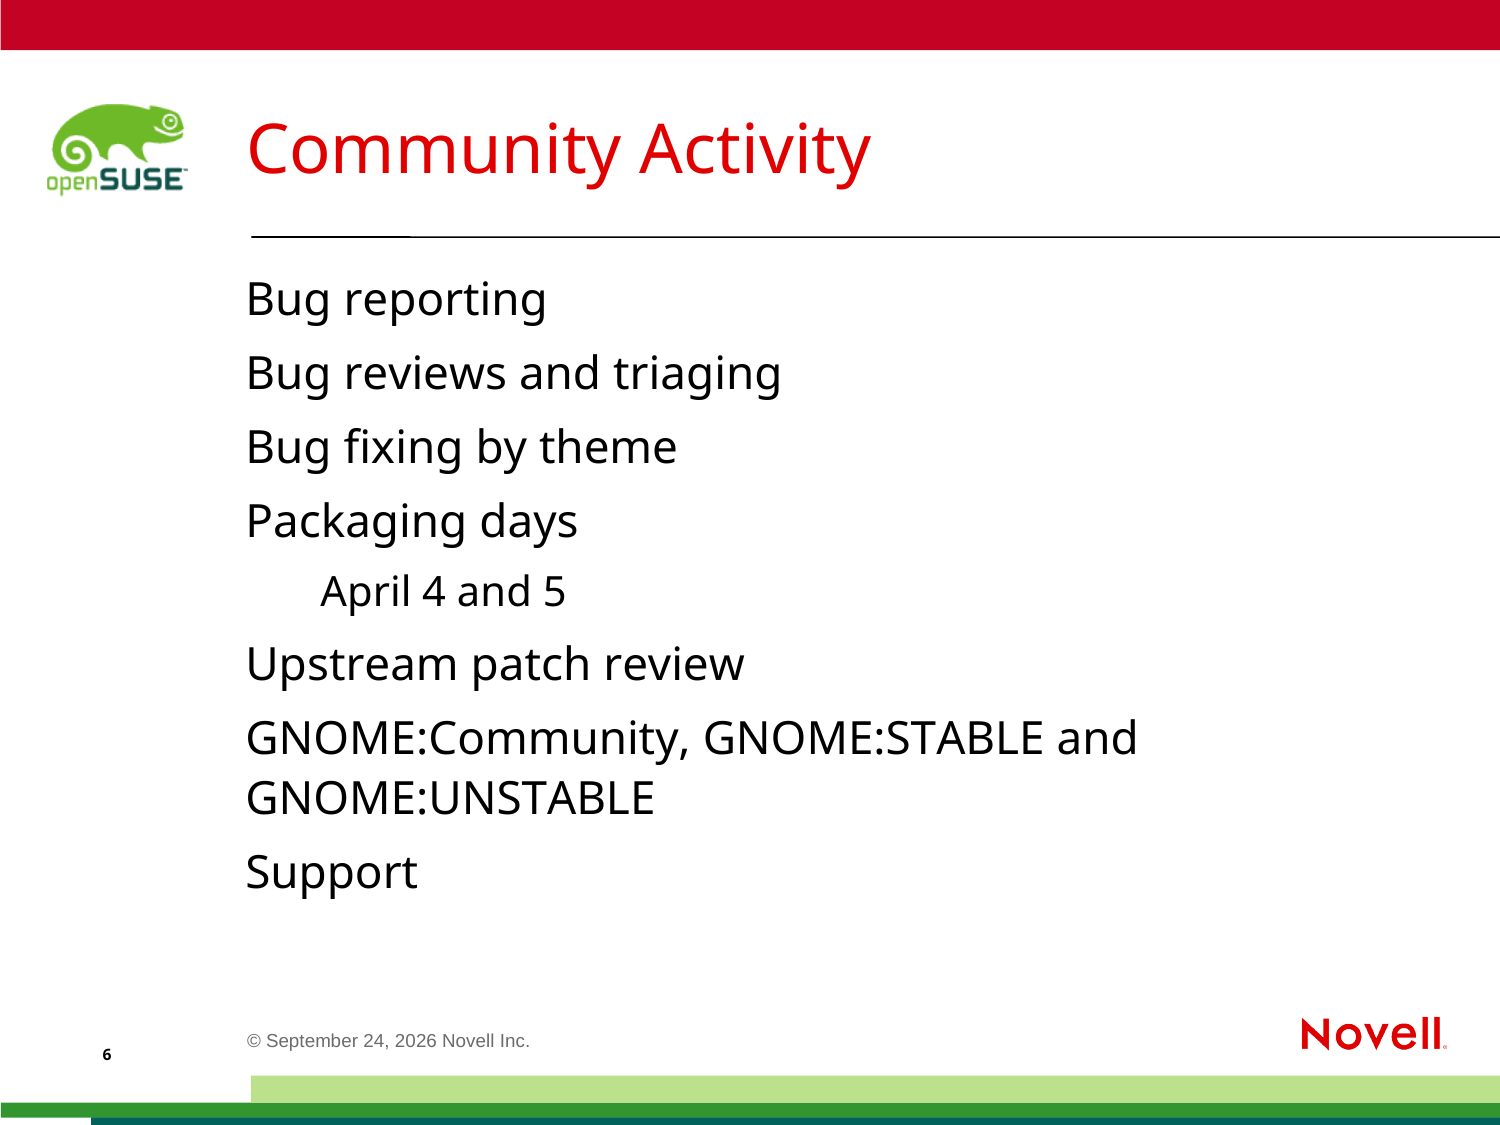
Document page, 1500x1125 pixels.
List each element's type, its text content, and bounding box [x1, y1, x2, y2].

picture [1295, 1011, 1453, 1056]
title Community Activity [246, 68, 1409, 231]
picture [47, 104, 188, 197]
list Bug reporting Bug reviews and triaging Bug fixing by theme Packaging days April 4 and 5 Upstream patch review GNOME:Community, GNOME:STABLE and GNOME:UNSTABLE Support [245, 267, 1458, 980]
